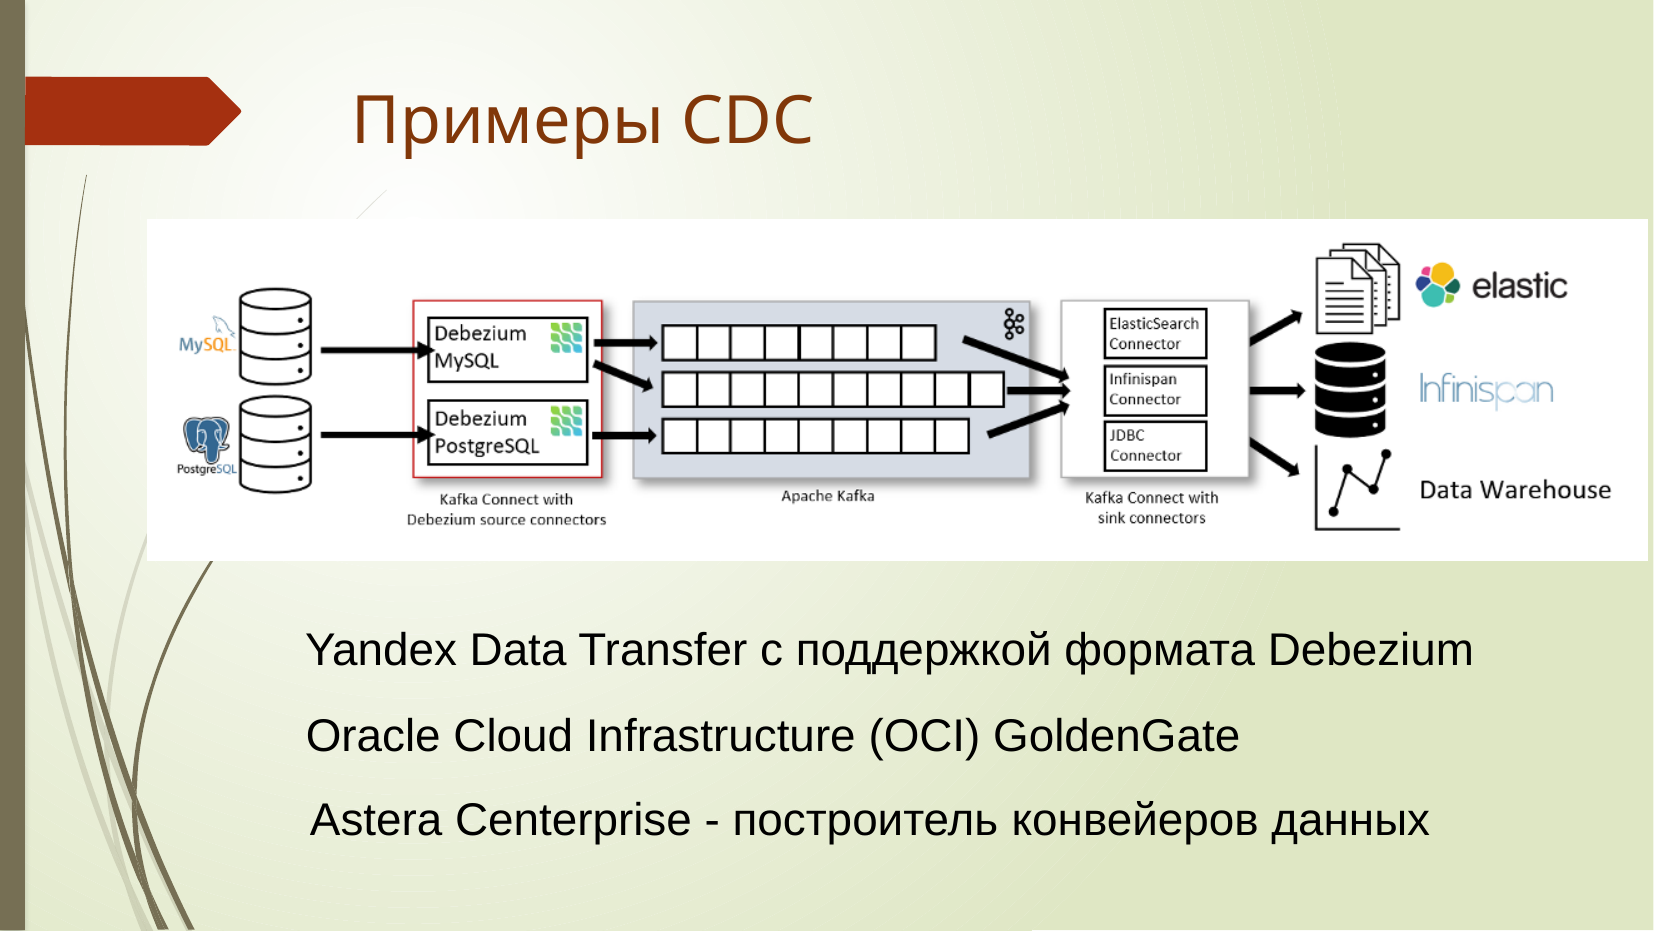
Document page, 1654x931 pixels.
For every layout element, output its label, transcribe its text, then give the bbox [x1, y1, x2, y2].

text_box Yandex Data Transfer с поддержкой формата Debezium [290, 616, 1548, 734]
picture [147, 219, 1648, 562]
title Примеры CDC [351, 59, 1561, 178]
text_box Astera Centerprise - построитель конвейеров данных [295, 786, 1565, 857]
text_box Oracle Cloud Infrastructure (OCI) GoldenGate [291, 702, 1305, 821]
